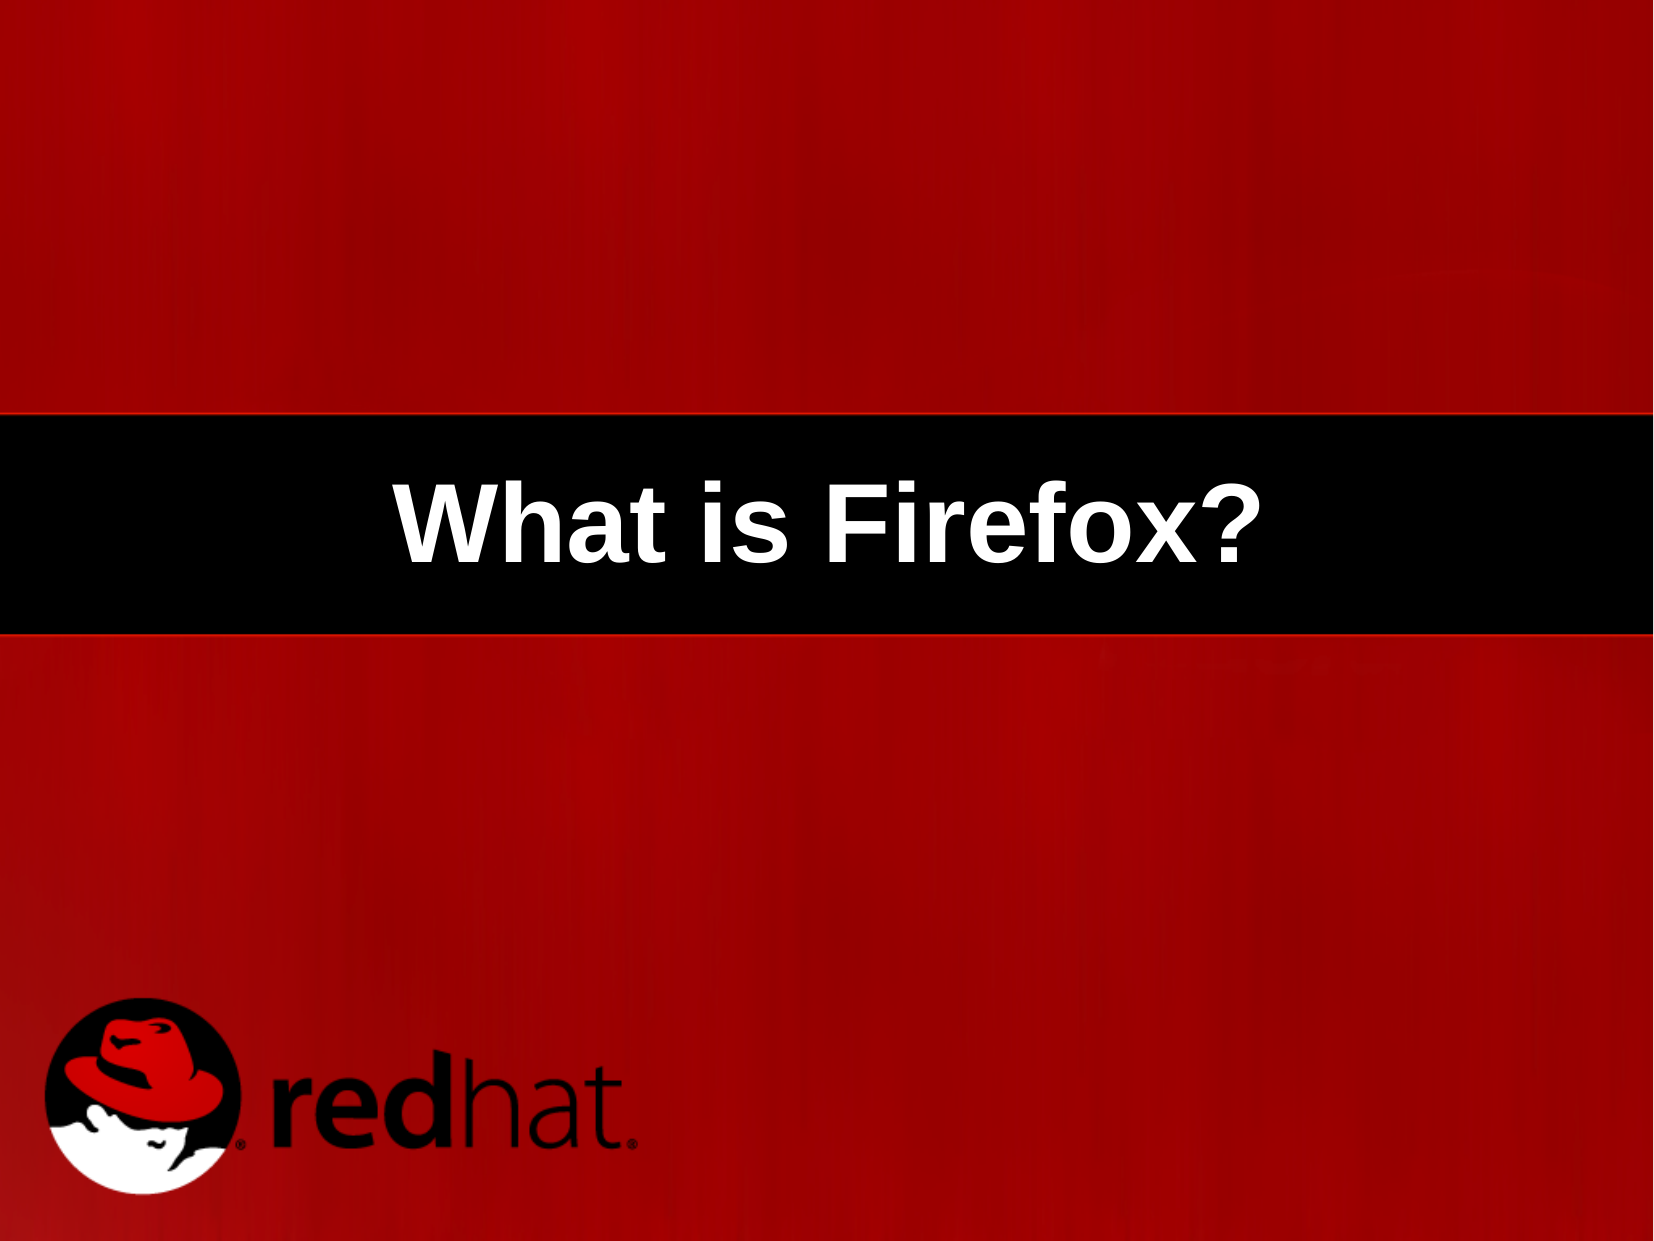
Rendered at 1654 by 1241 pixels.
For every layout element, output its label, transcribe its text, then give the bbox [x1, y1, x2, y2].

picture [0, 0, 1654, 1241]
title What is Firefox? [123, 419, 1536, 627]
